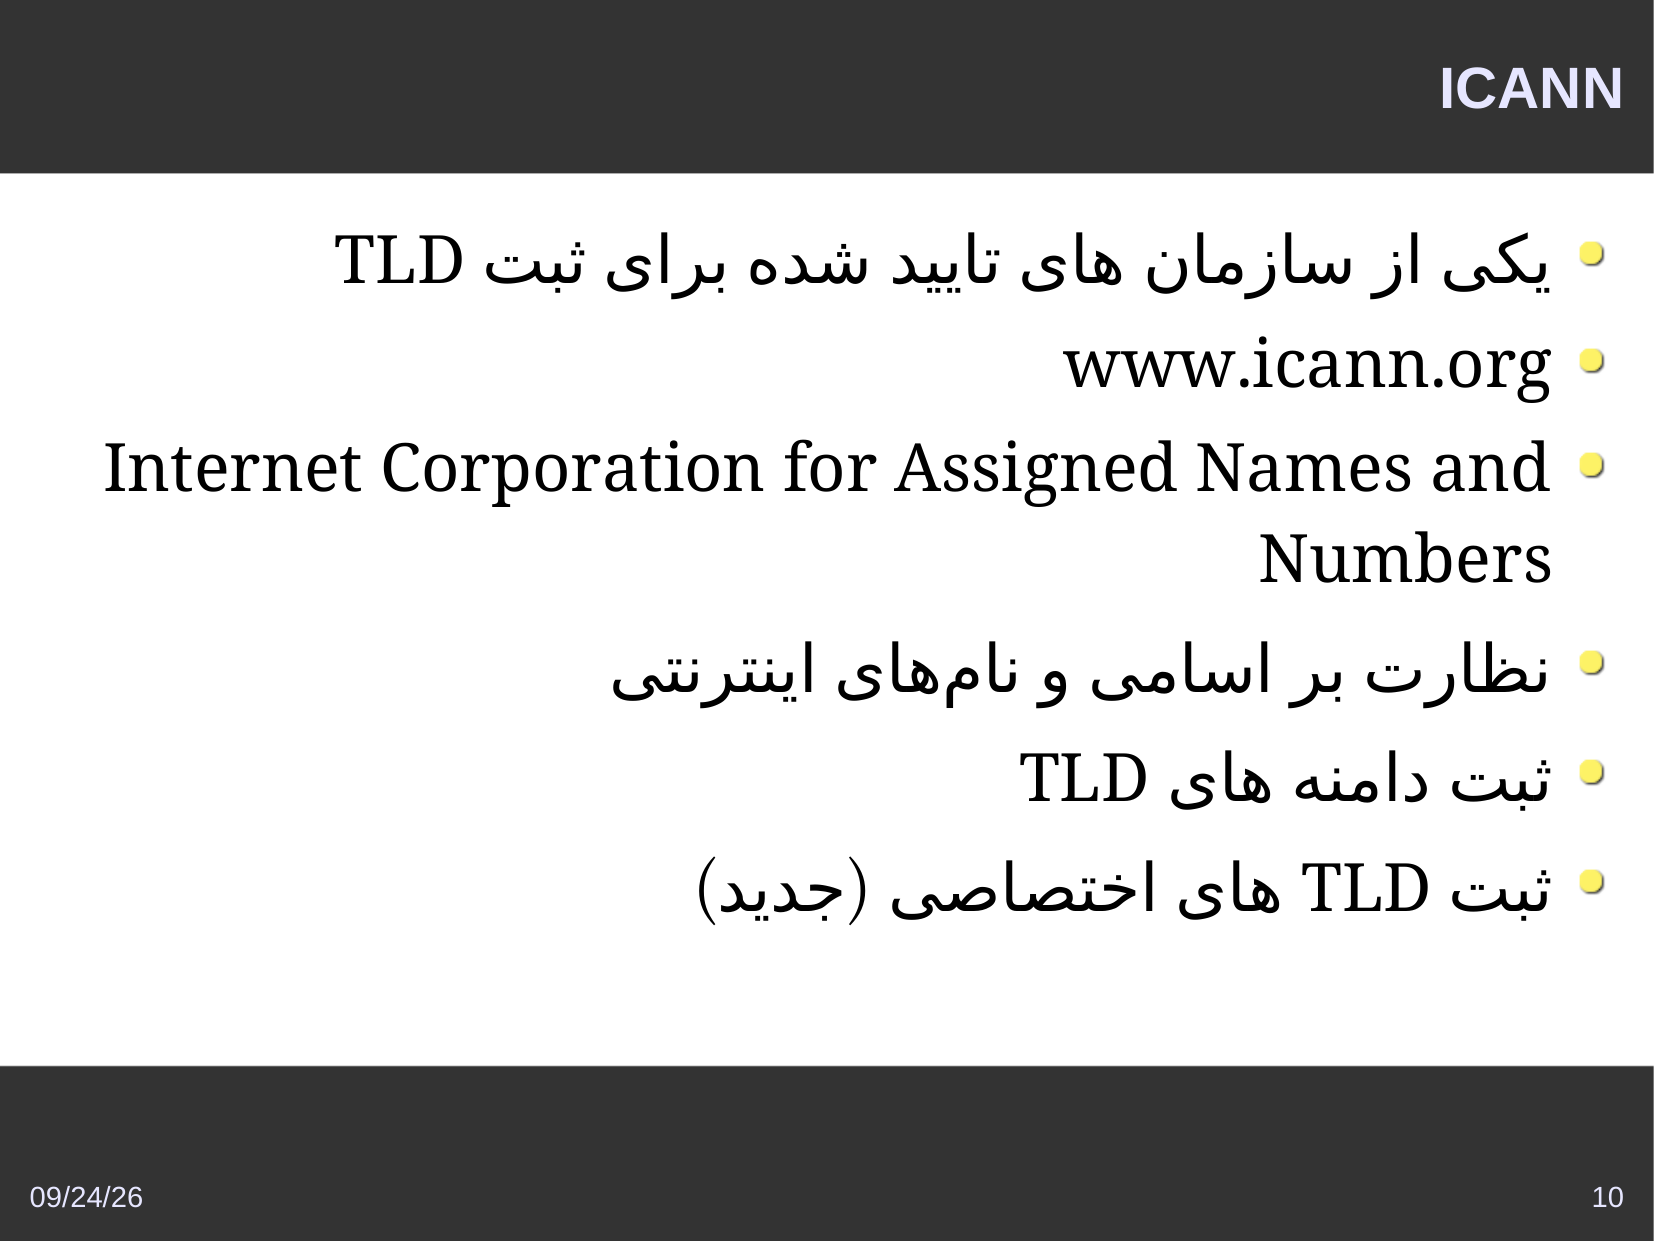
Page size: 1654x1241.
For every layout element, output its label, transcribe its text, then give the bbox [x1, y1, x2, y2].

title ICANN [29, 29, 1625, 148]
list یکی از سازمان های تایید شده برای ثبت TLD www.icann.org Internet Corporation for Assigned Names and Numbers نظارت بر اسامی و نام‌های اینترنتی ثبت دامنه های TLD ثبت TLD های اختصاصی (جدید) [29, 206, 1625, 1034]
picture [0, 0, 1654, 1241]
